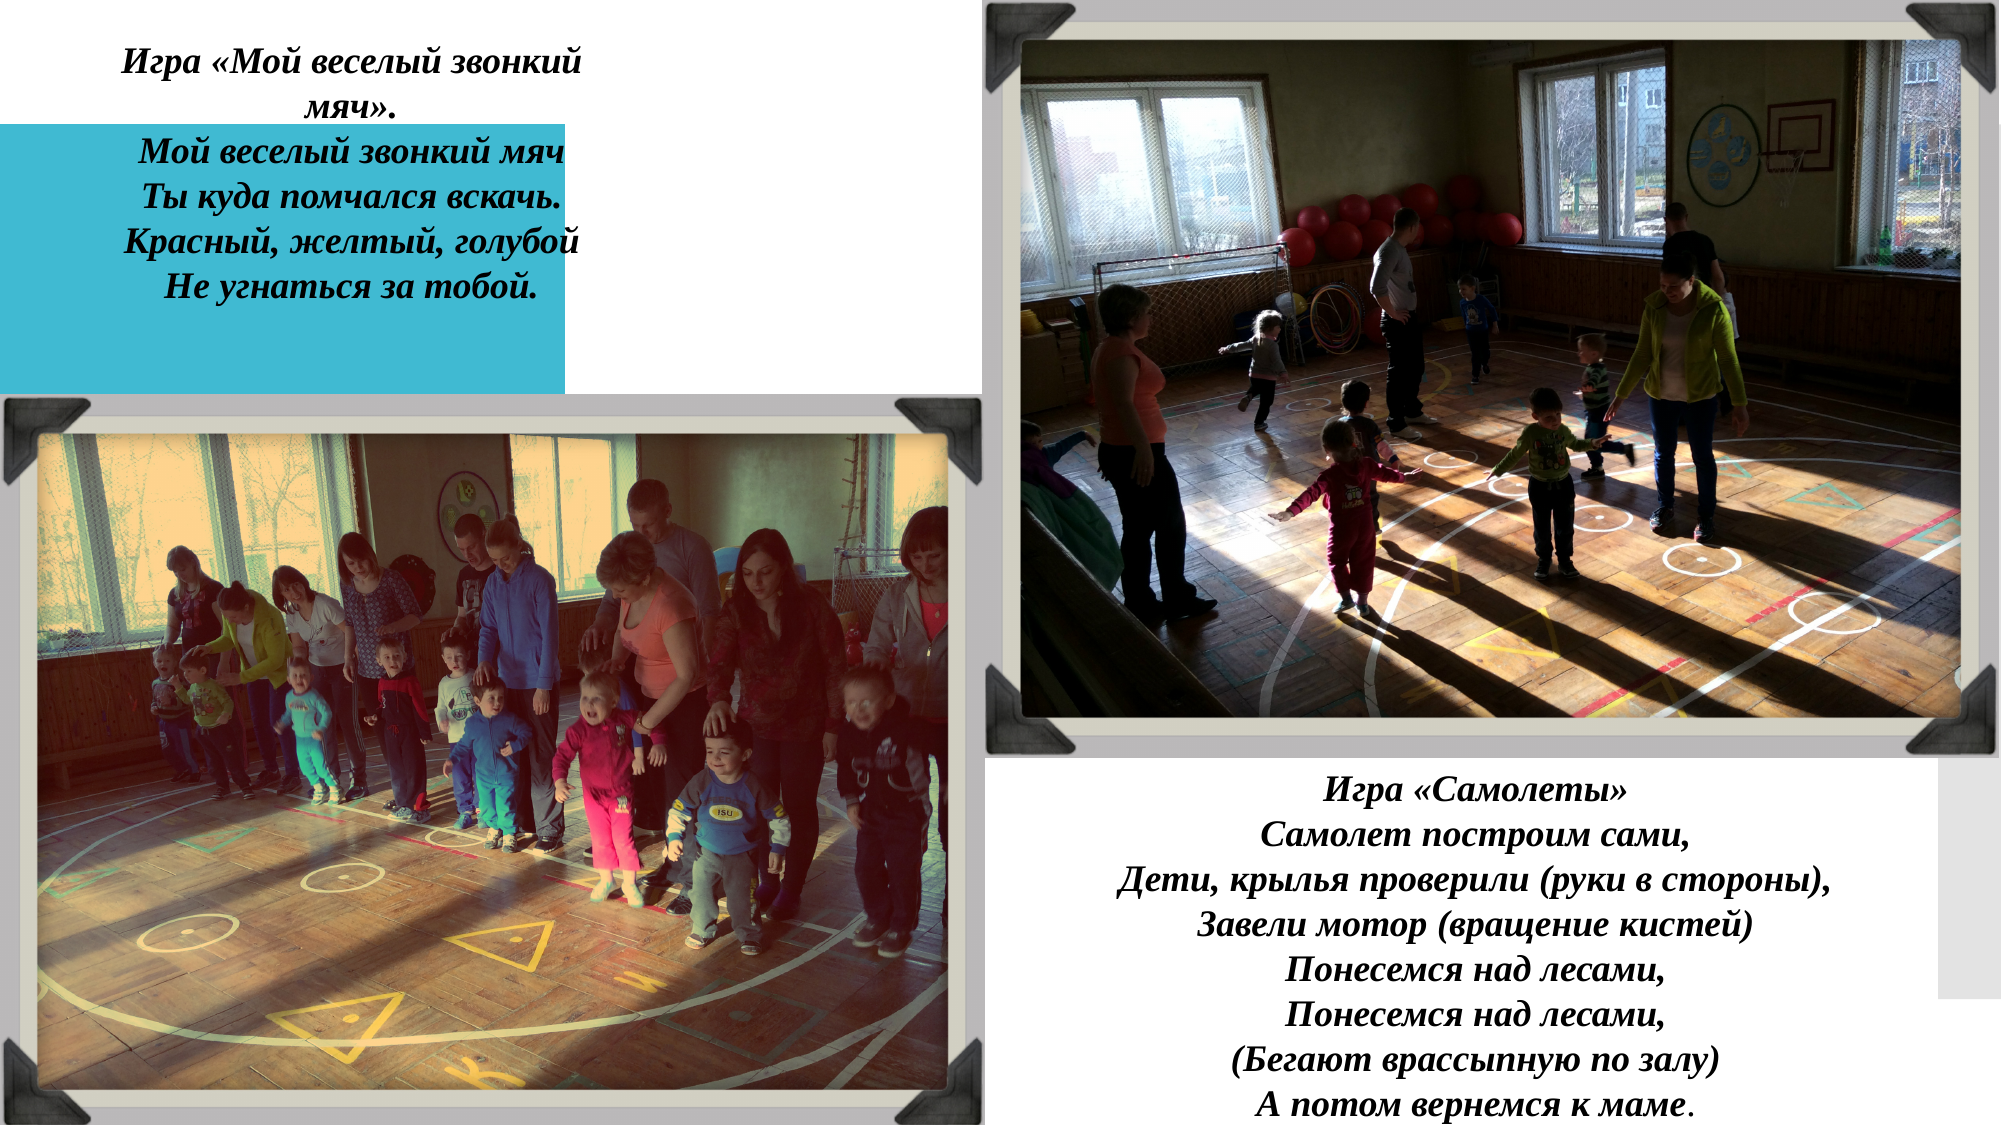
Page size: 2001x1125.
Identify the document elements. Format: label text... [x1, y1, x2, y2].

text_box Игра «Мой веселый звонкий мяч». Мой веселый звонкий мяч Ты куда помчался вскачь. Красный, желтый, голубой Не угнаться за тобой. [57, 28, 647, 363]
text_box Игра «Самолеты» Самолет построим сами, Дети, крылья проверили (руки в стороны), Завели мотор (вращение кистей) Понесемся над лесами, Понесемся над лесами, (Бегают врассыпную по залу) А потом вернемся к маме. [995, 756, 1957, 1125]
picture [0, 0, 1999, 1125]
